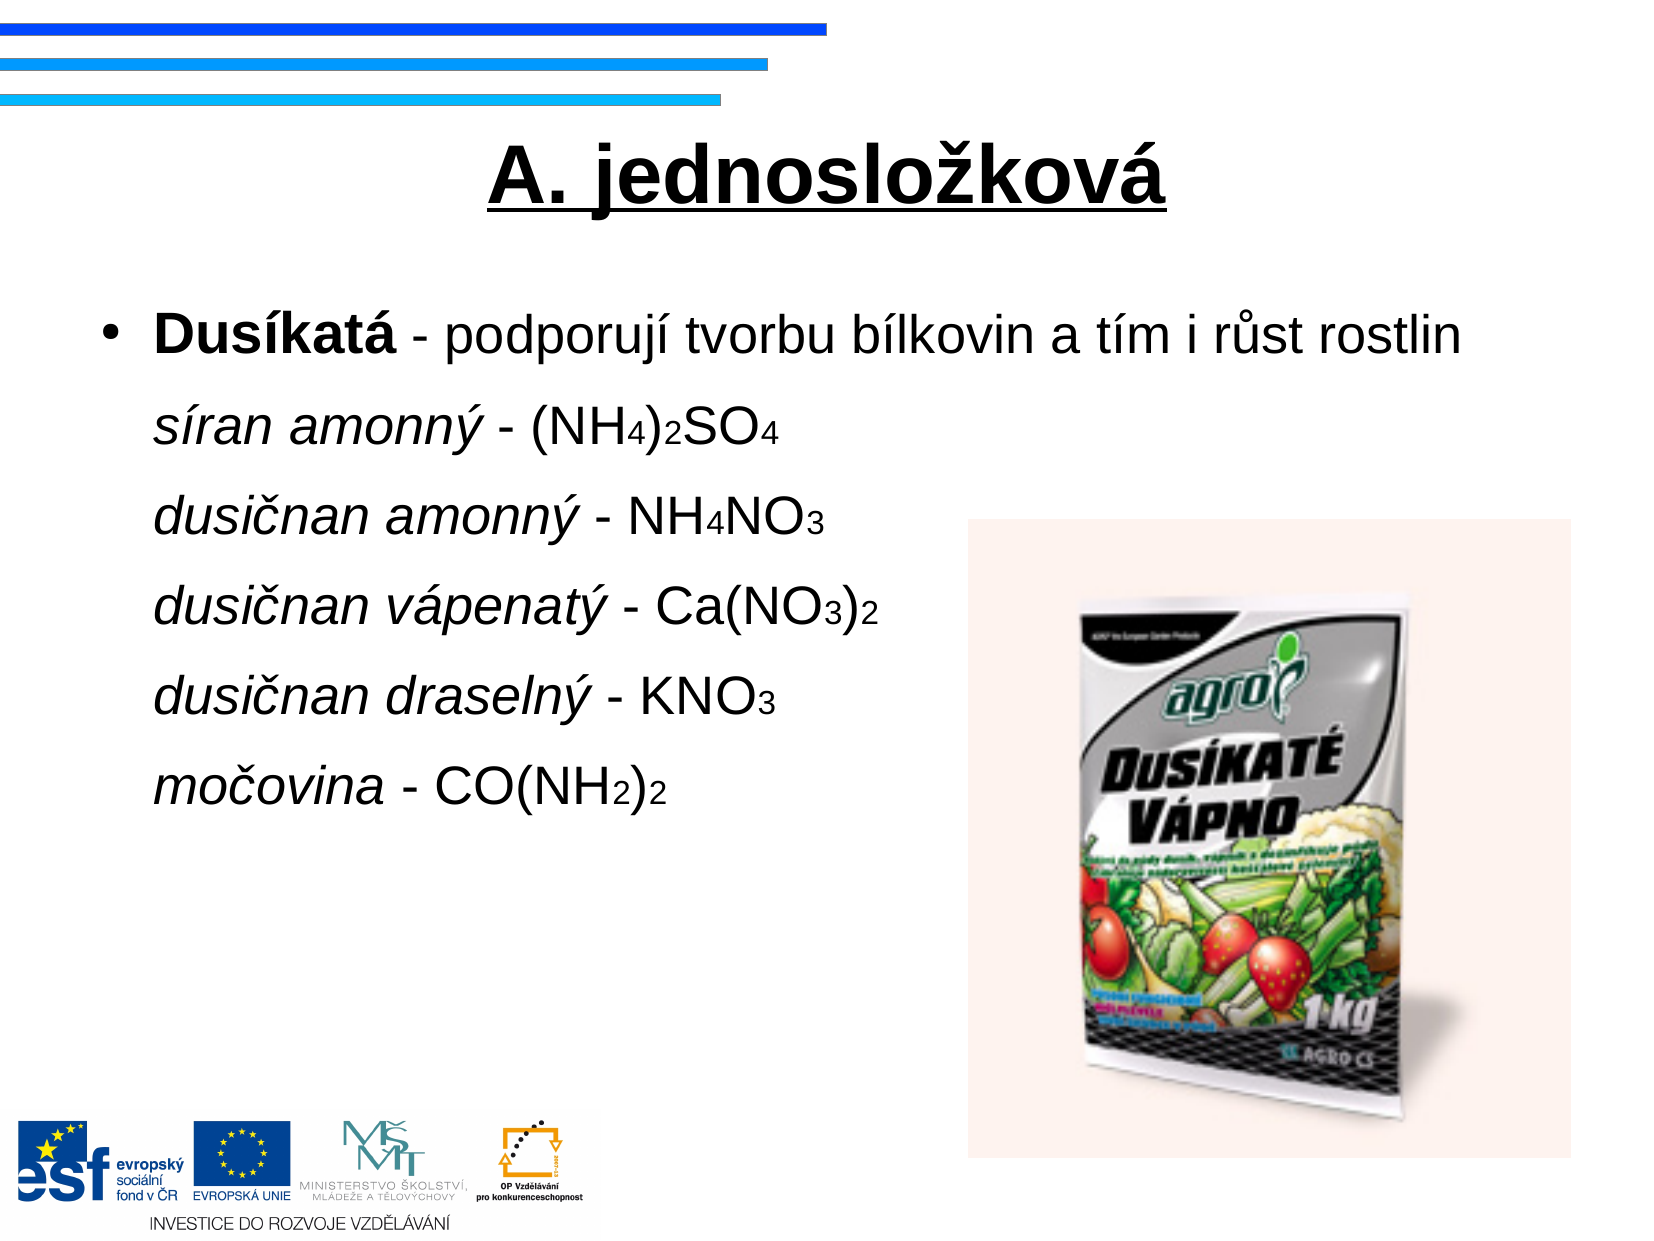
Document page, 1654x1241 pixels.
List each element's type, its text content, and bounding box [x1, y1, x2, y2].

picture [0, 1109, 601, 1241]
title A. jednosložková [82, 70, 1571, 210]
text_box [0, 94, 721, 106]
text_box [0, 58, 768, 71]
text_box [0, 23, 827, 36]
picture [968, 519, 1571, 1158]
list Dusíkatá - podporují tvorbu bílkovin a tím i růst rostlin síran amonný - (NH4)2SO4 dusičnan amonný - NH4NO3 dusičnan vápenatý - Ca(NO3)2 dusičnan draselný - KNO3 močovina - CO(NH2)2 [82, 210, 1571, 1030]
